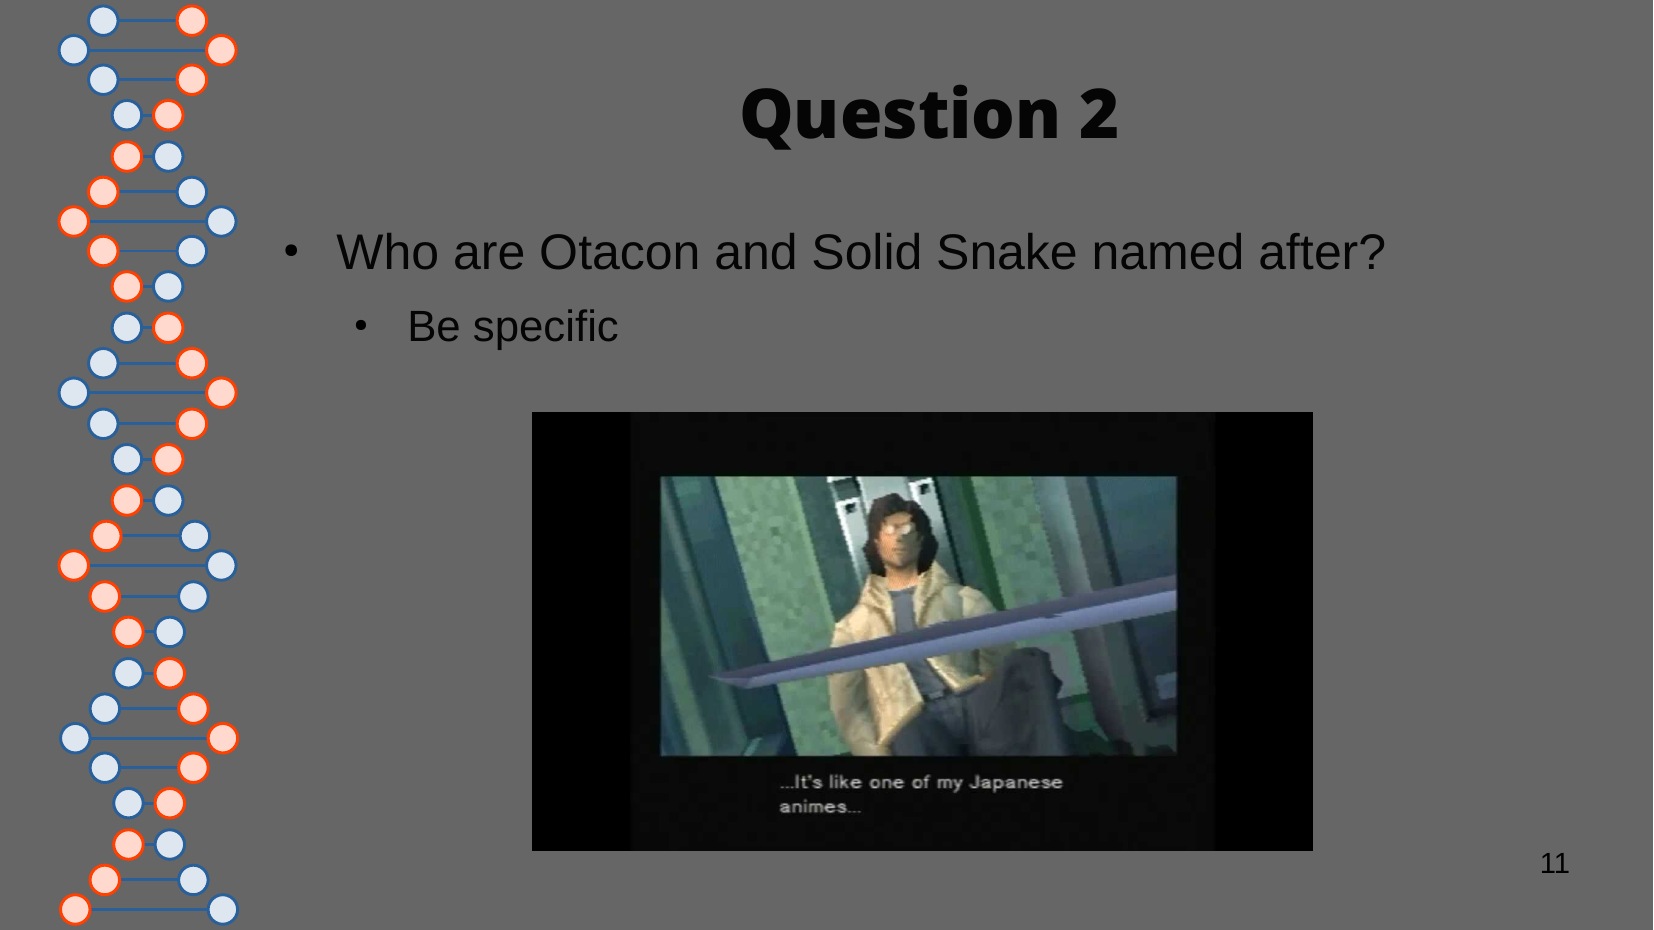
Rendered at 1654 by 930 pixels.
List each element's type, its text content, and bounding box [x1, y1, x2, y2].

title Question 2 [265, 35, 1594, 189]
list Who are Otacon and Solid Snake named after? Be specific [265, 224, 1594, 764]
picture [532, 412, 1313, 851]
